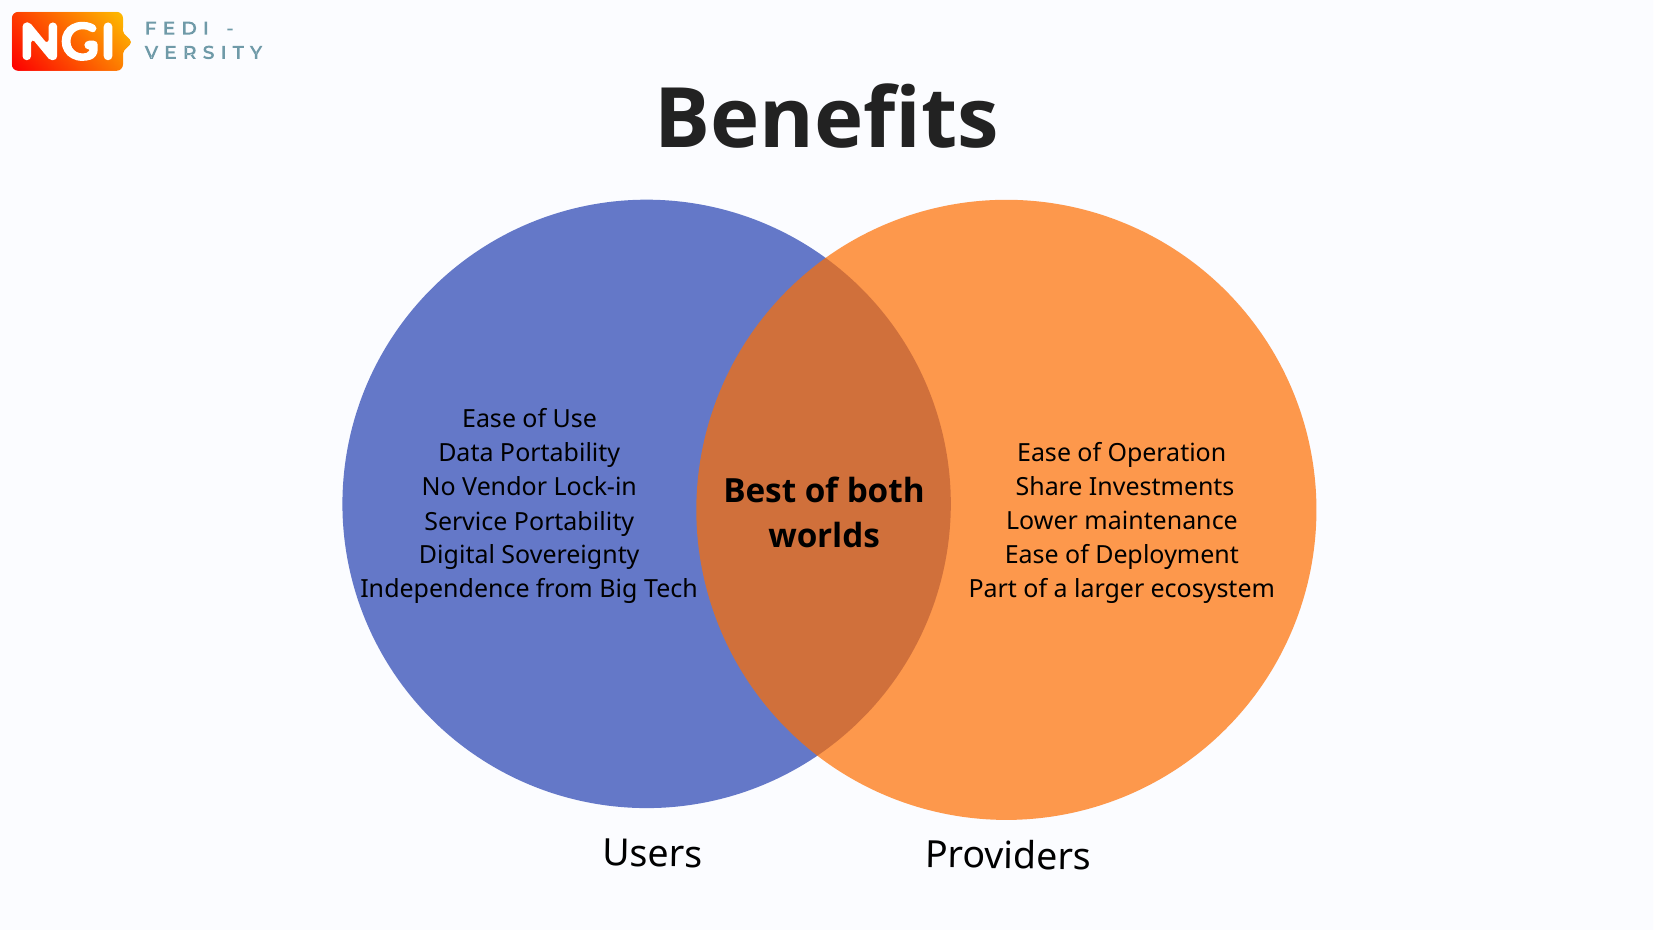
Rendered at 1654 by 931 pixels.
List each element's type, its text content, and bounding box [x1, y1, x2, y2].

text_box Ease of Operation Share Investments Lower maintenance Ease of Deployment Part of a larger ecosystem [944, 427, 1300, 615]
text_box Ease of Use Data Portability No Vendor Lock-in Service Portability Digital Sovereignty Independence from Big Tech [319, 393, 740, 615]
text_box Best of both worlds [708, 459, 935, 566]
title Benefits [82, 37, 1571, 193]
text_box [363, 199, 1317, 820]
text_box Providers [909, 819, 1103, 890]
text_box Users [586, 818, 719, 887]
